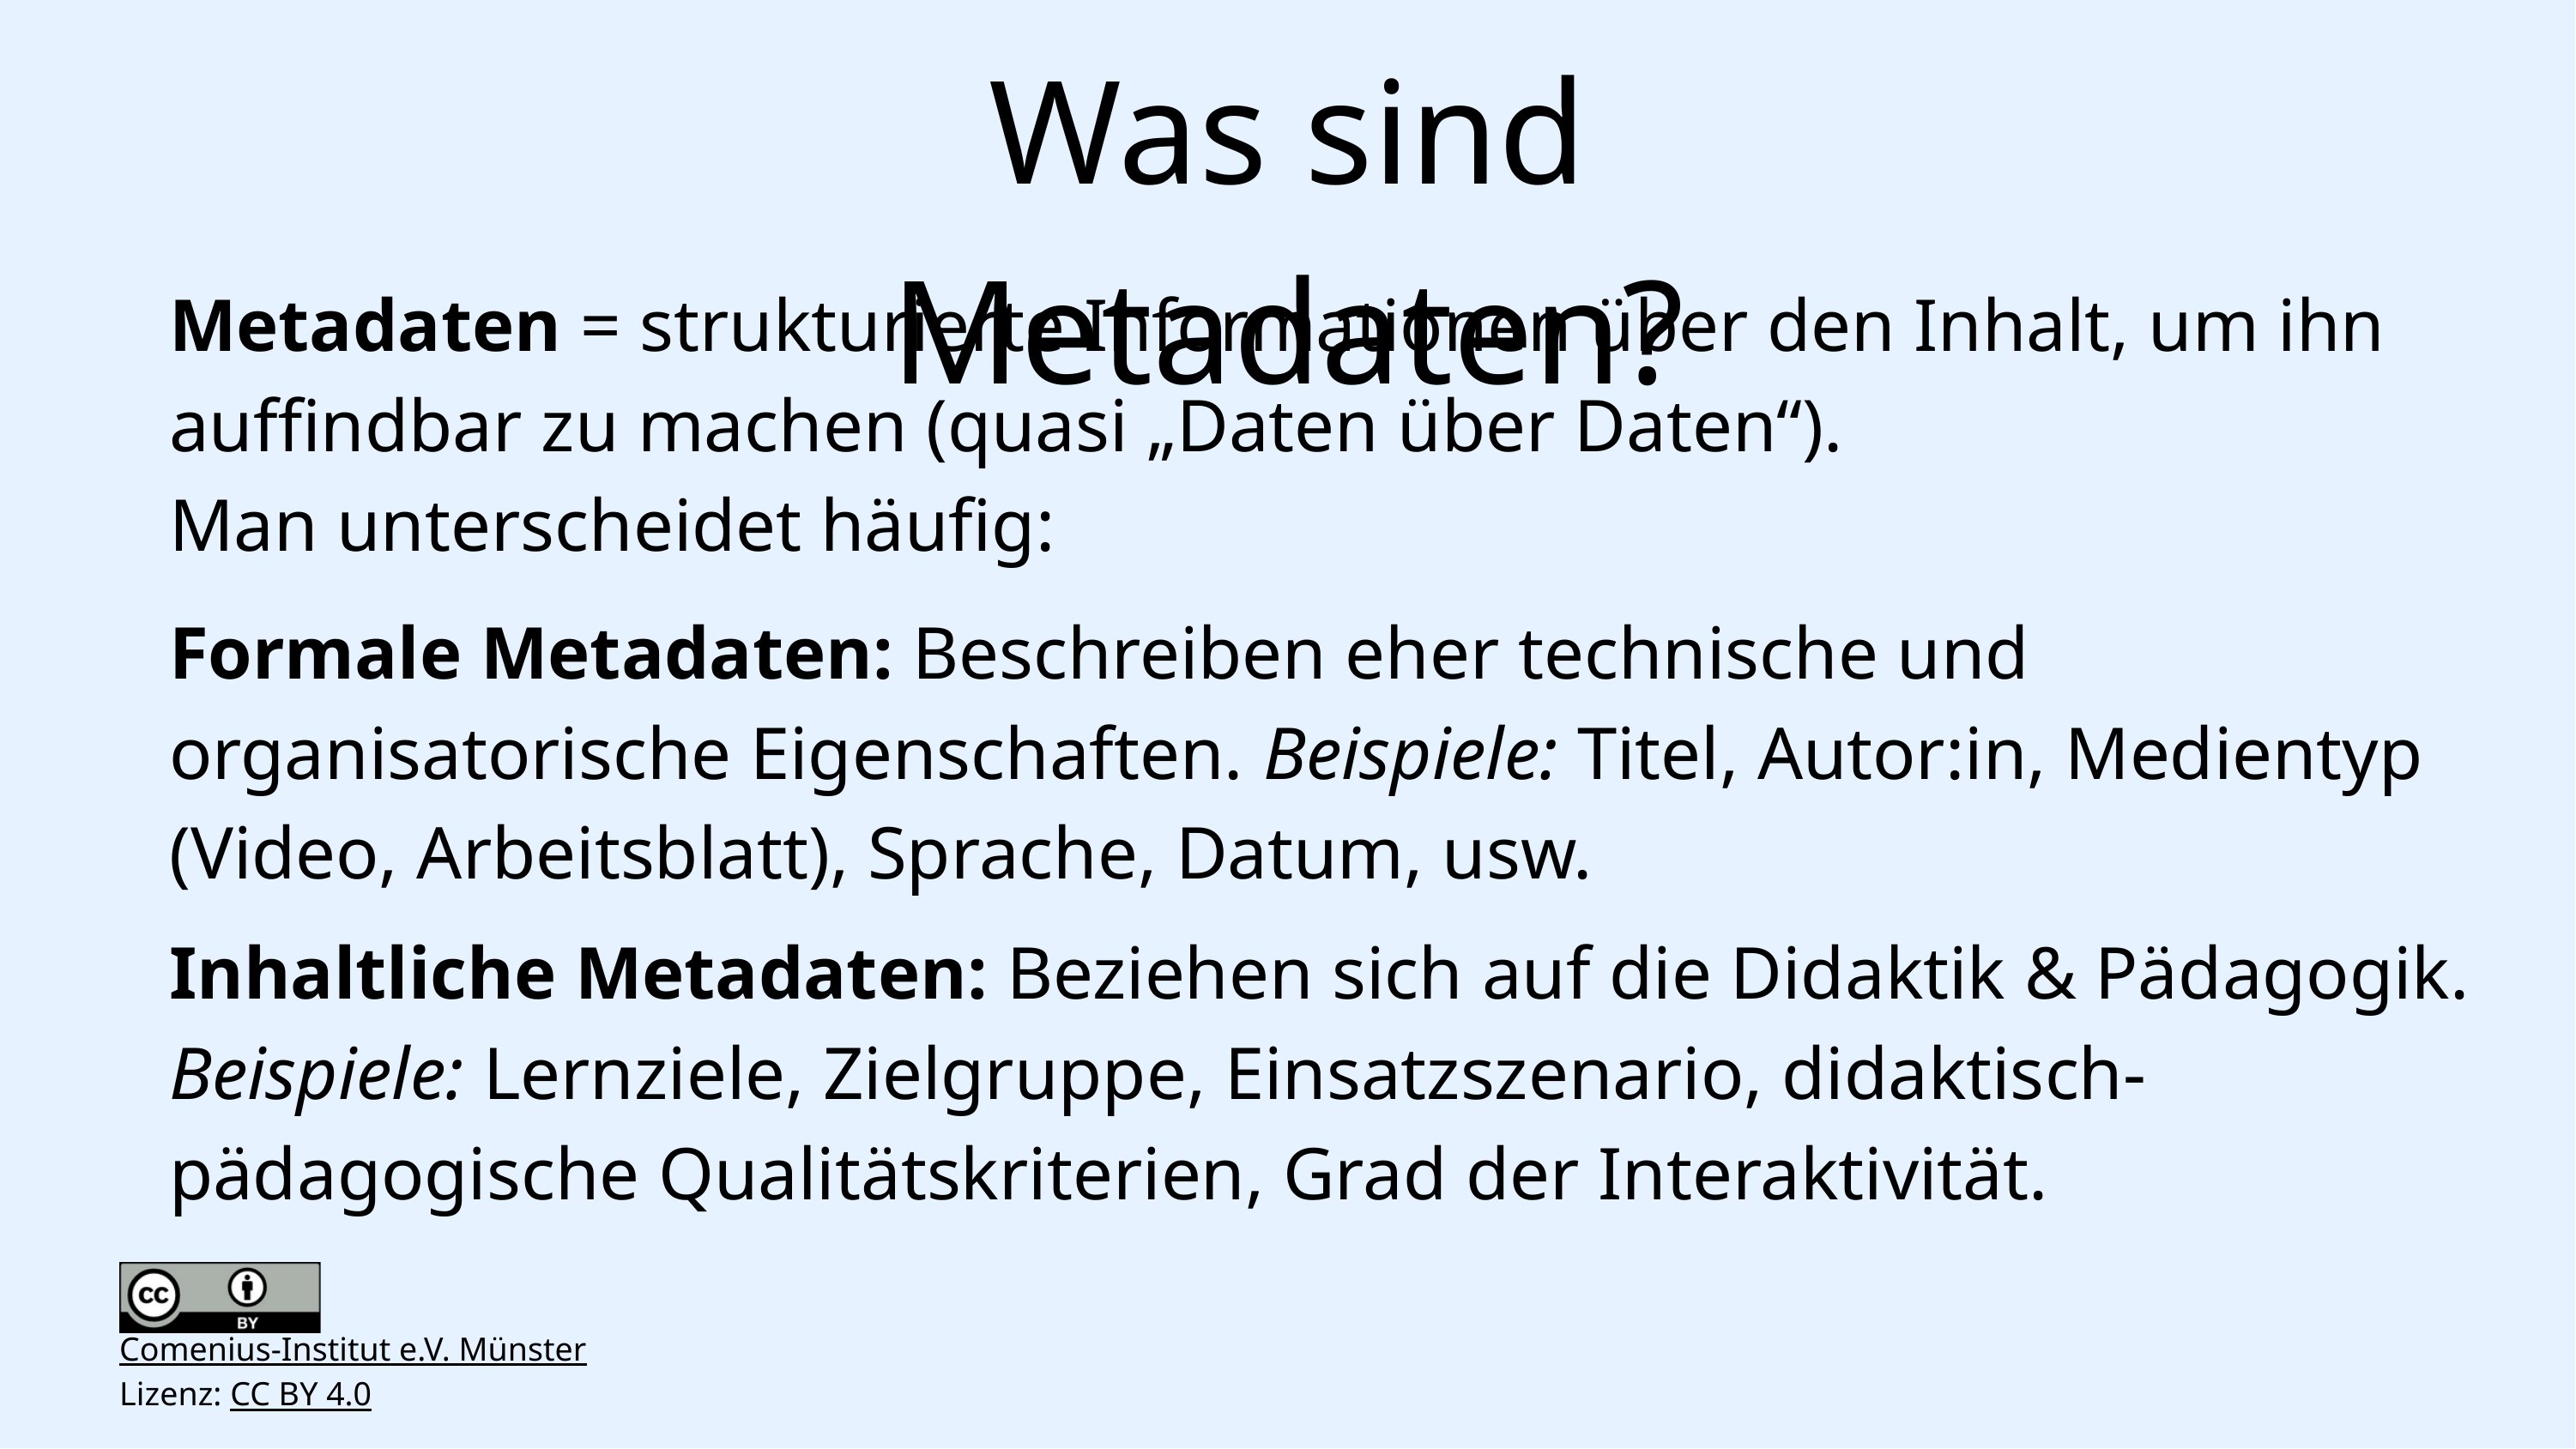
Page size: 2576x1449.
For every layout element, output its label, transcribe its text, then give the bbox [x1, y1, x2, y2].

text_box Was sind Metadaten? [682, 12, 1893, 205]
text_box Comenius-Institut e.V. Münster Lizenz: CC BY 4.0 [119, 1327, 1378, 1416]
text_box [119, 1262, 321, 1327]
text_box Metadaten = strukturierte Informationen über den Inhalt, um ihn auffindbar zu machen (quasi „Daten über Daten“). Man unterscheidet häufig: Formale Metadaten: Beschreiben eher technische und organisatorische Eigenschaften. Beispiele: Titel, Autor:in, Medientyp (Video, Arbeitsblatt), Sprache, Datum, usw. Inhaltliche Metadaten: Beziehen sich auf die Didaktik & Pädagogik. Beispiele: Lernziele, Zielgruppe, Einsatzszenario, didaktisch-pädagogische Qualitätskriterien, Grad der Interaktivität. [169, 265, 2483, 1298]
